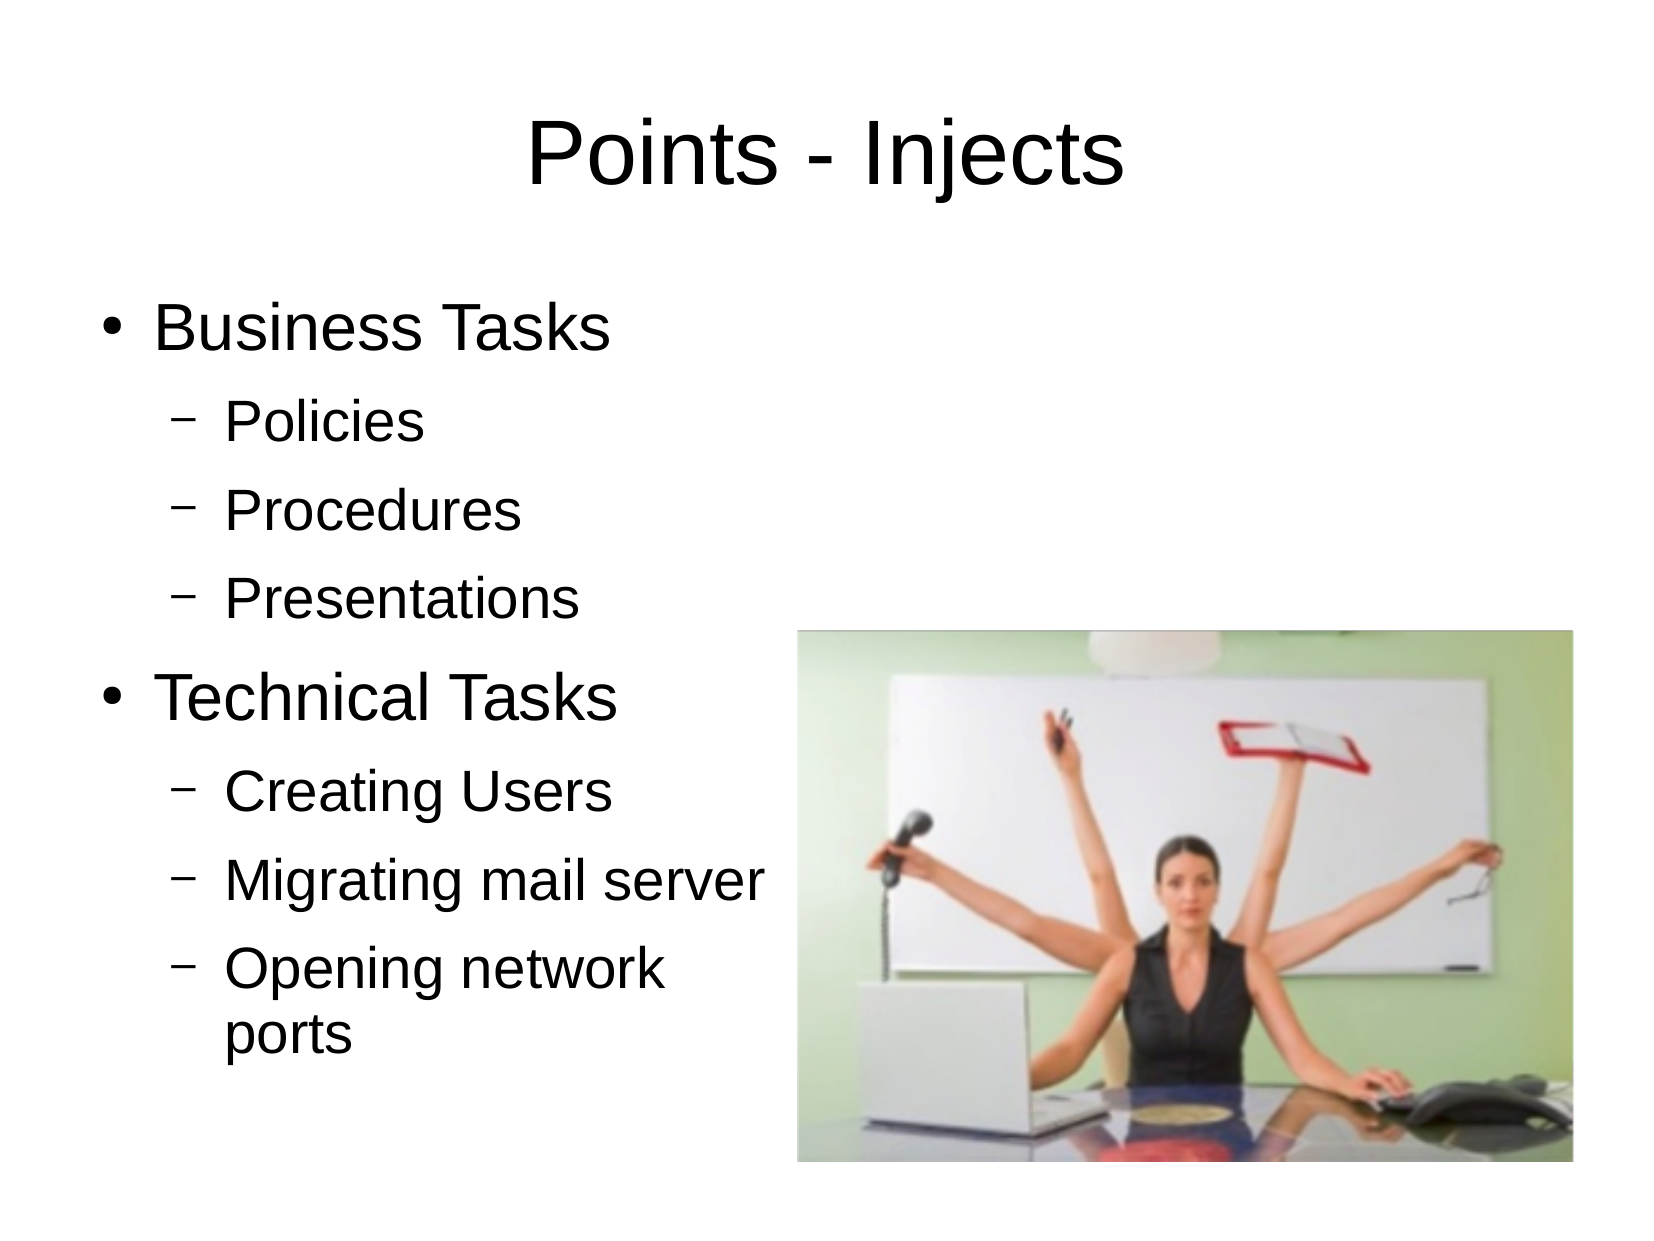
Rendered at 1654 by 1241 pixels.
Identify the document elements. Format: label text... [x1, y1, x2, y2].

title Points - Injects [82, 49, 1571, 257]
list Business Tasks Policies Procedures Presentations Technical Tasks Creating Users Migrating mail server Opening network ports [82, 290, 1571, 1010]
picture [797, 629, 1576, 1162]
